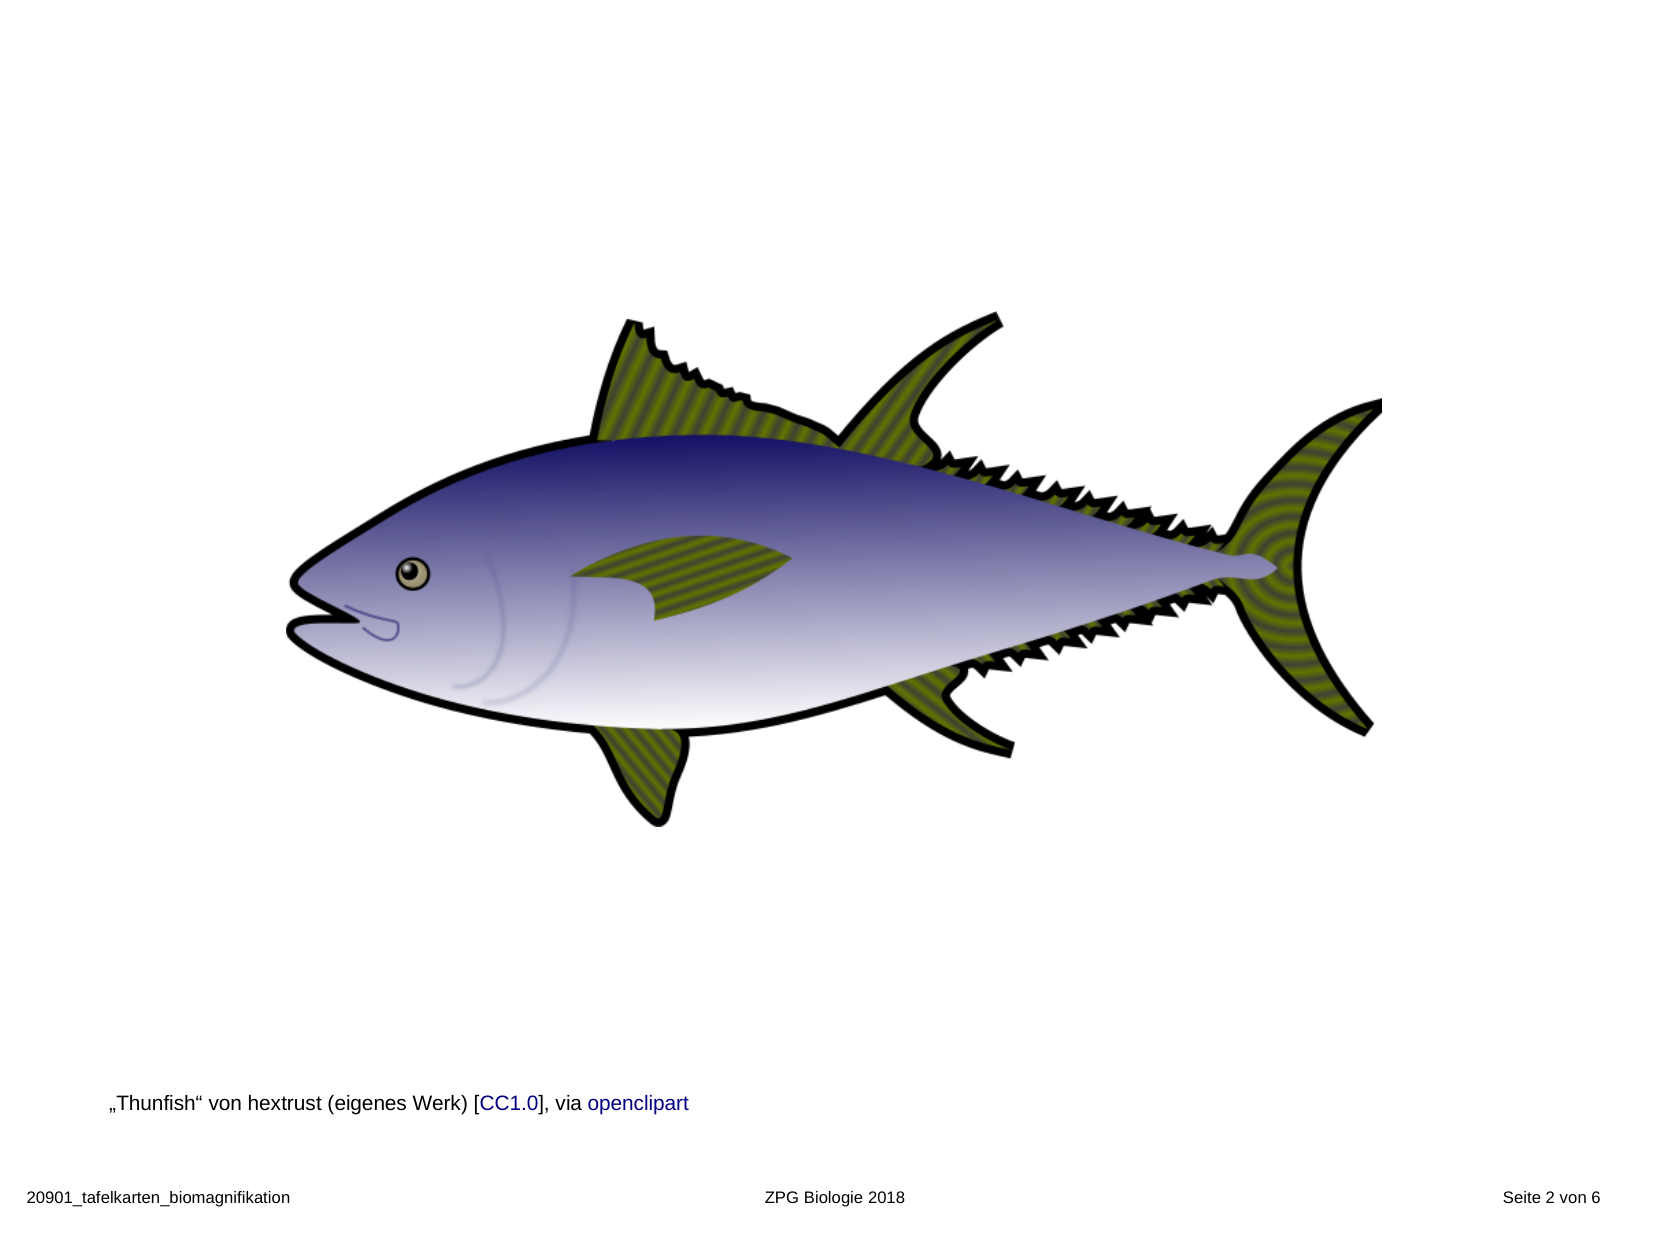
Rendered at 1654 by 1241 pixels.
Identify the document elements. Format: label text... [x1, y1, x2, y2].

text_box „Thunfish“ von hextrust (eigenes Werk) [CC1.0], via openclipart [94, 1084, 733, 1146]
picture [286, 311, 1382, 827]
text_box 20901_tafelkarten_biomagnifikation ZPG Biologie 2018 Seite 2 von 6 [11, 1181, 1630, 1215]
